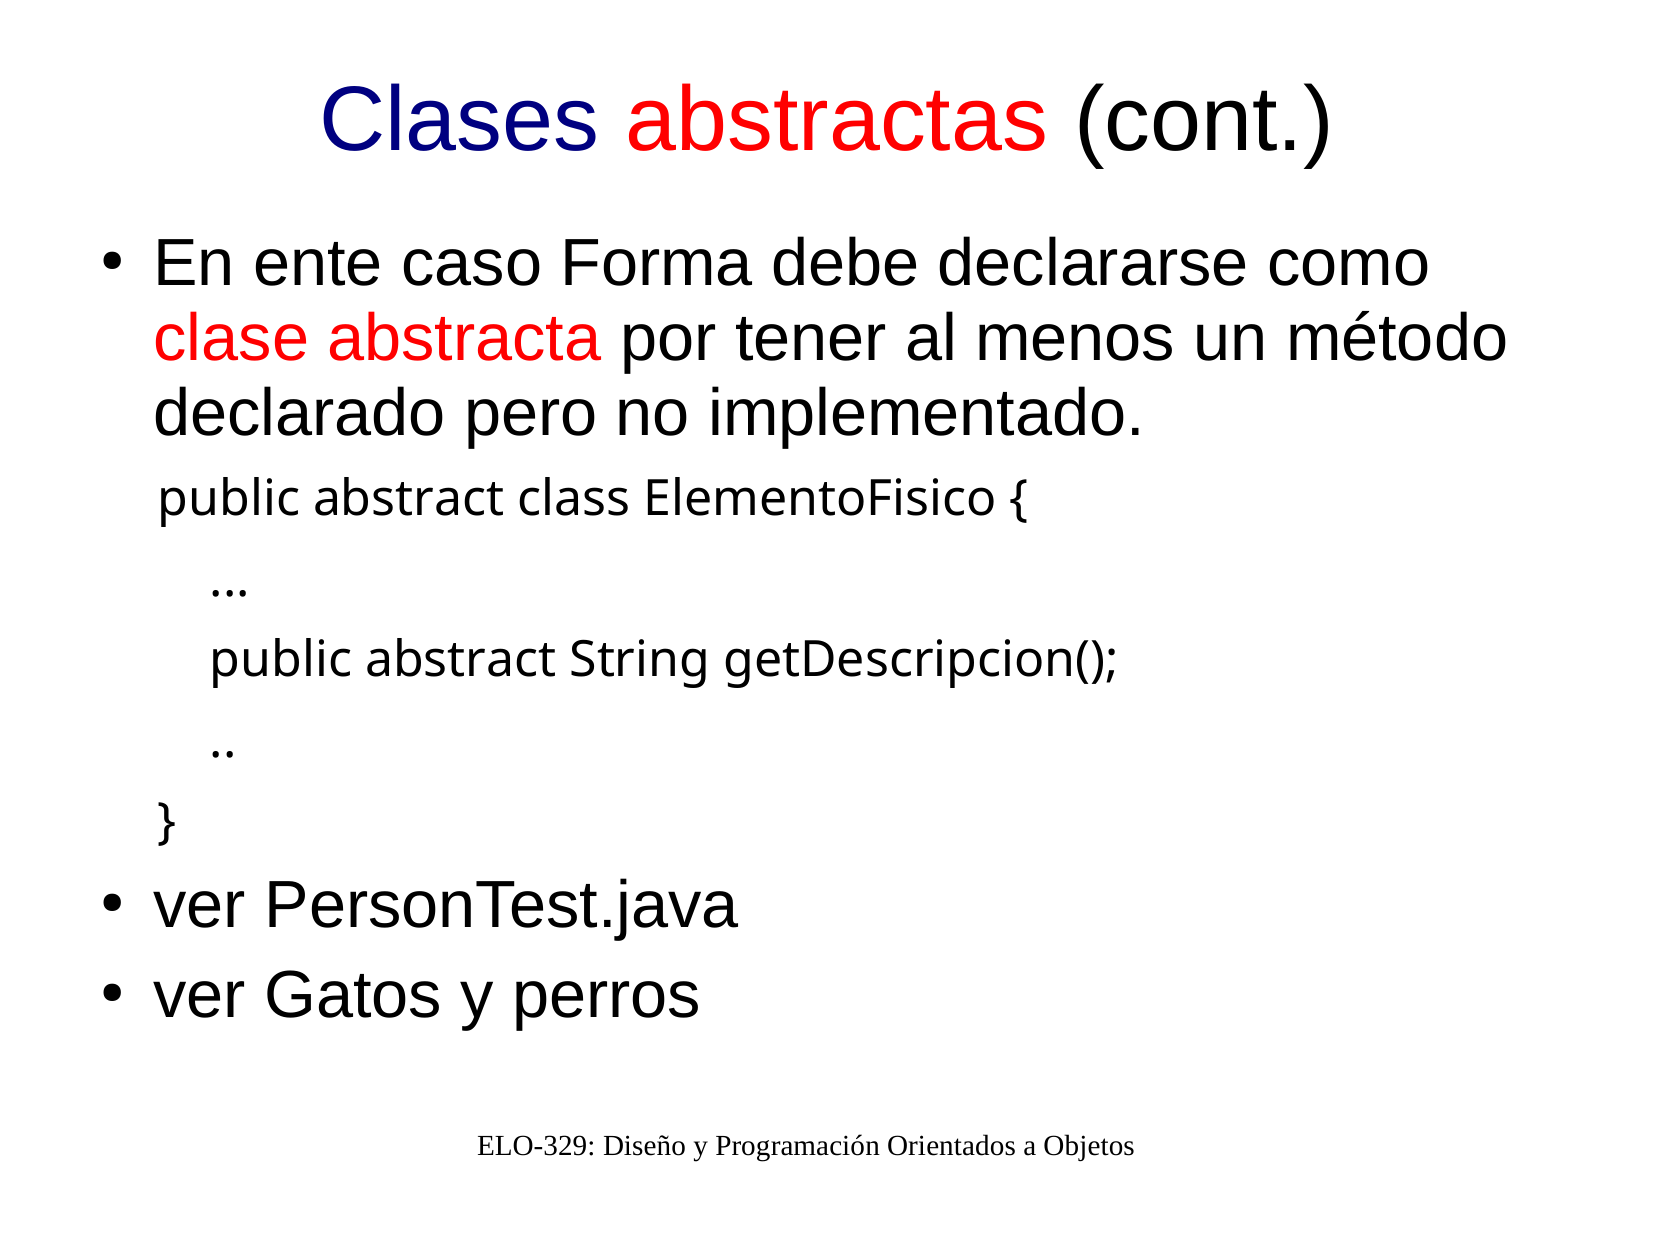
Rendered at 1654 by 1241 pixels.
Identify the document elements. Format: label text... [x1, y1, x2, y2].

title Clases abstractas (cont.)‏ [82, 49, 1571, 188]
list En ente caso Forma debe declararse como clase abstracta por tener al menos un método declarado pero no implementado. public abstract class ElementoFisico { ... public abstract String getDescripcion(); .. } ver PersonTest.java ver Gatos y perros [82, 225, 1571, 1126]
